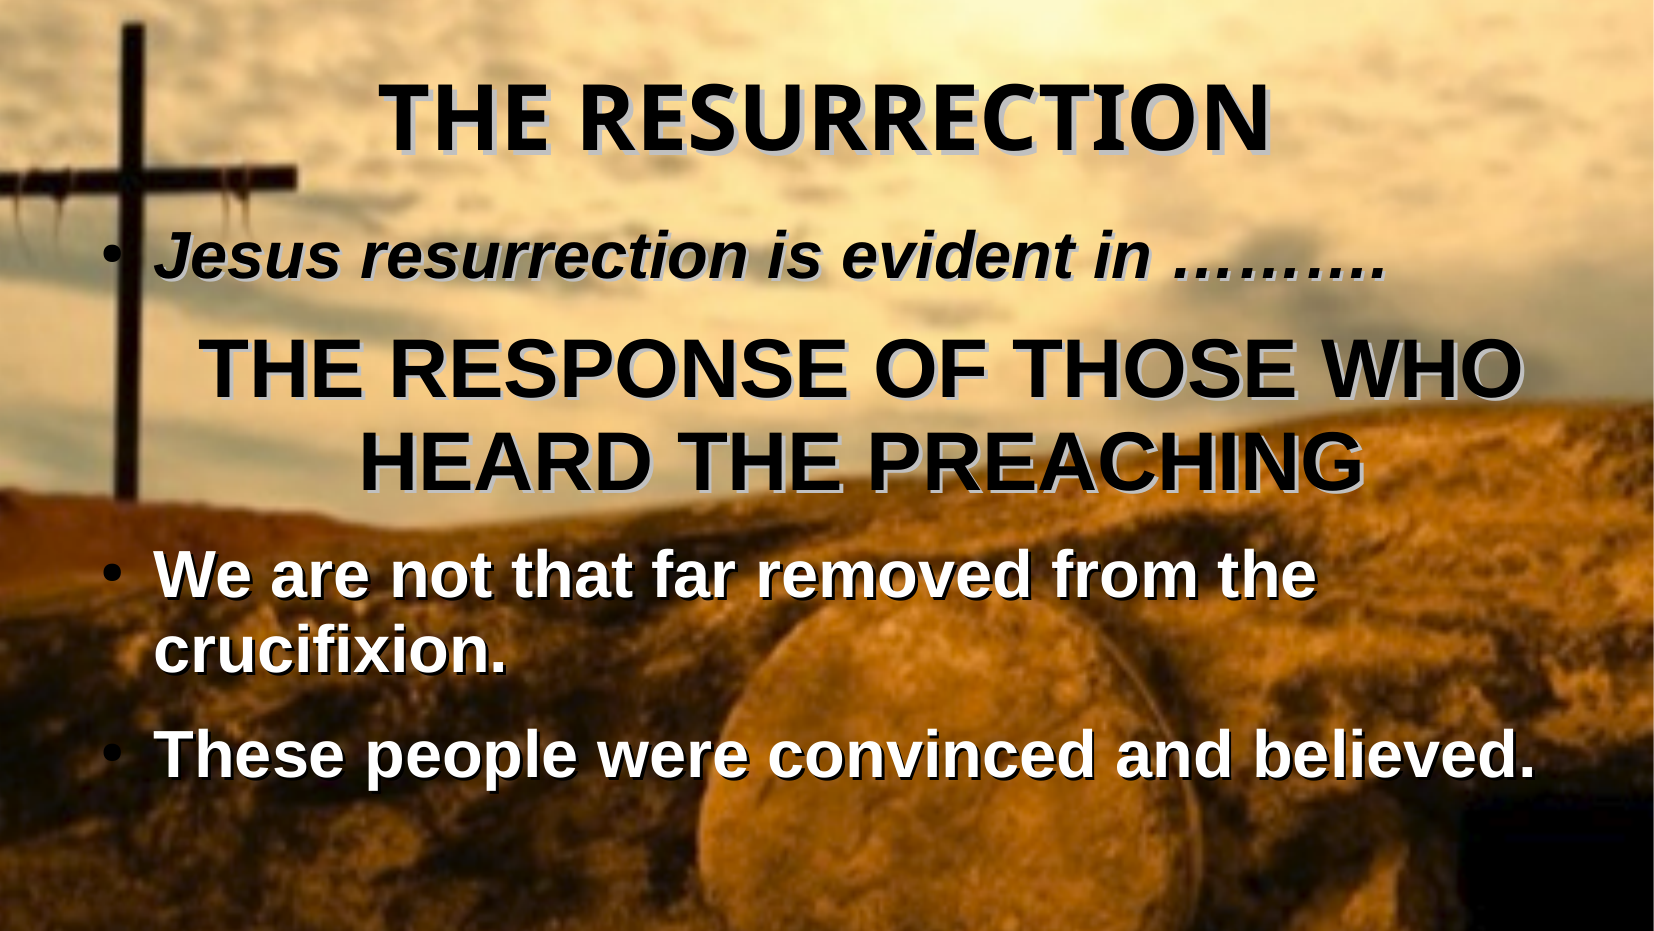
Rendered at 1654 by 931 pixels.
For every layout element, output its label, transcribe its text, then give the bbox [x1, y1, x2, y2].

picture [0, 0, 1654, 931]
list Jesus resurrection is evident in ………. THE RESPONSE OF THOSE WHO HEARD THE PREACHING We are not that far removed from the crucifixion. These people were convinced and believed. [82, 217, 1571, 901]
title THE RESURRECTION [82, 37, 1571, 193]
